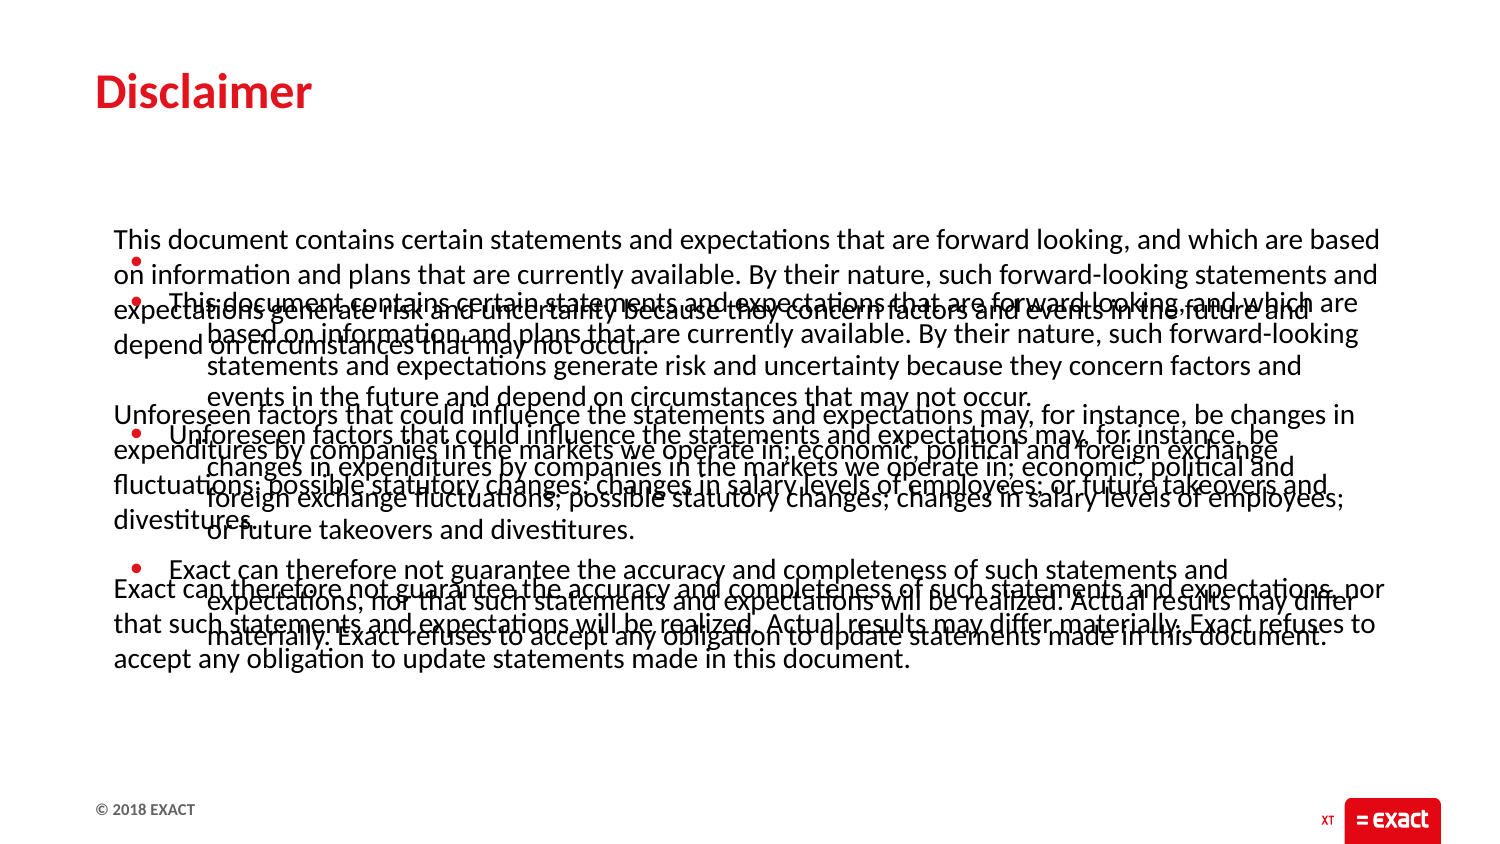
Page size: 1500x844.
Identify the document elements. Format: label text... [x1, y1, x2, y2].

title Disclaimer [79, 62, 1421, 133]
list This document contains certain statements and expectations that are forward looking, and which are based on information and plans that are currently available. By their nature, such forward-looking statements and expectations generate risk and uncertainty because they concern factors and events in the future and depend on circumstances that may not occur. Unforeseen factors that could influence the statements and expectations may, for instance, be changes in expenditures by companies in the markets we operate in; economic, political and foreign exchange fluctuations; possible statutory changes; changes in salary levels of employees; or future takeovers and divestitures. Exact can therefore not guarantee the accuracy and completeness of such statements and expectations, nor that such statements and expectations will be realized. Actual results may differ materially. Exact refuses to accept any obligation to update statements made in this document. [115, 234, 1388, 702]
